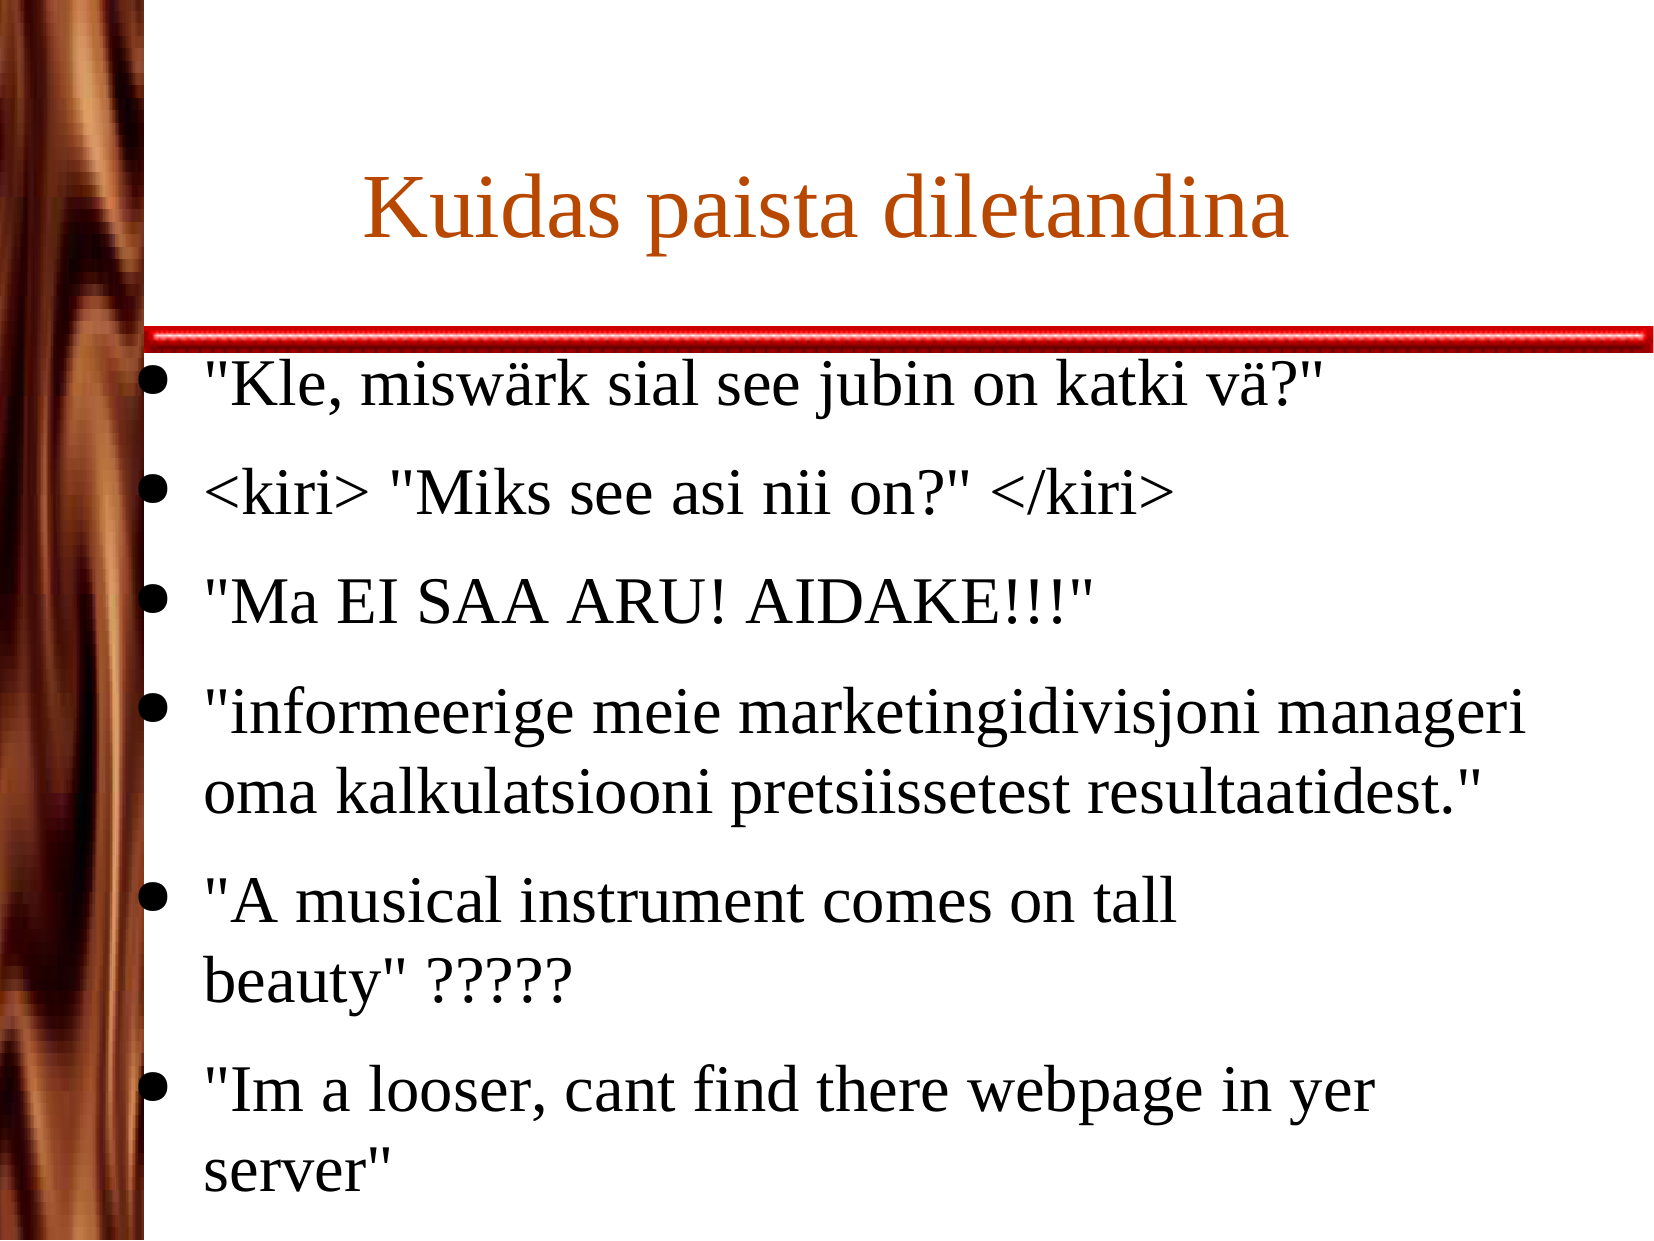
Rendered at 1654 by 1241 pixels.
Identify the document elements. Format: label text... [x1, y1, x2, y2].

title Kuidas paista diletandina [121, 102, 1534, 310]
list "Kle, miswärk sial see jubin on katki vä?" <kiri> "Miks see asi nii on?" </kiri> "Ma EI SAA ARU! AIDAKE!!!" "informeerige meie marketingidivisjoni manageri oma kalkulatsiooni pretsiissetest resultaatidest." "A musical instrument comes on tall beauty" ????? "Im a looser, cant find there webpage in yer server" [121, 344, 1534, 1206]
picture [0, 0, 1654, 1240]
